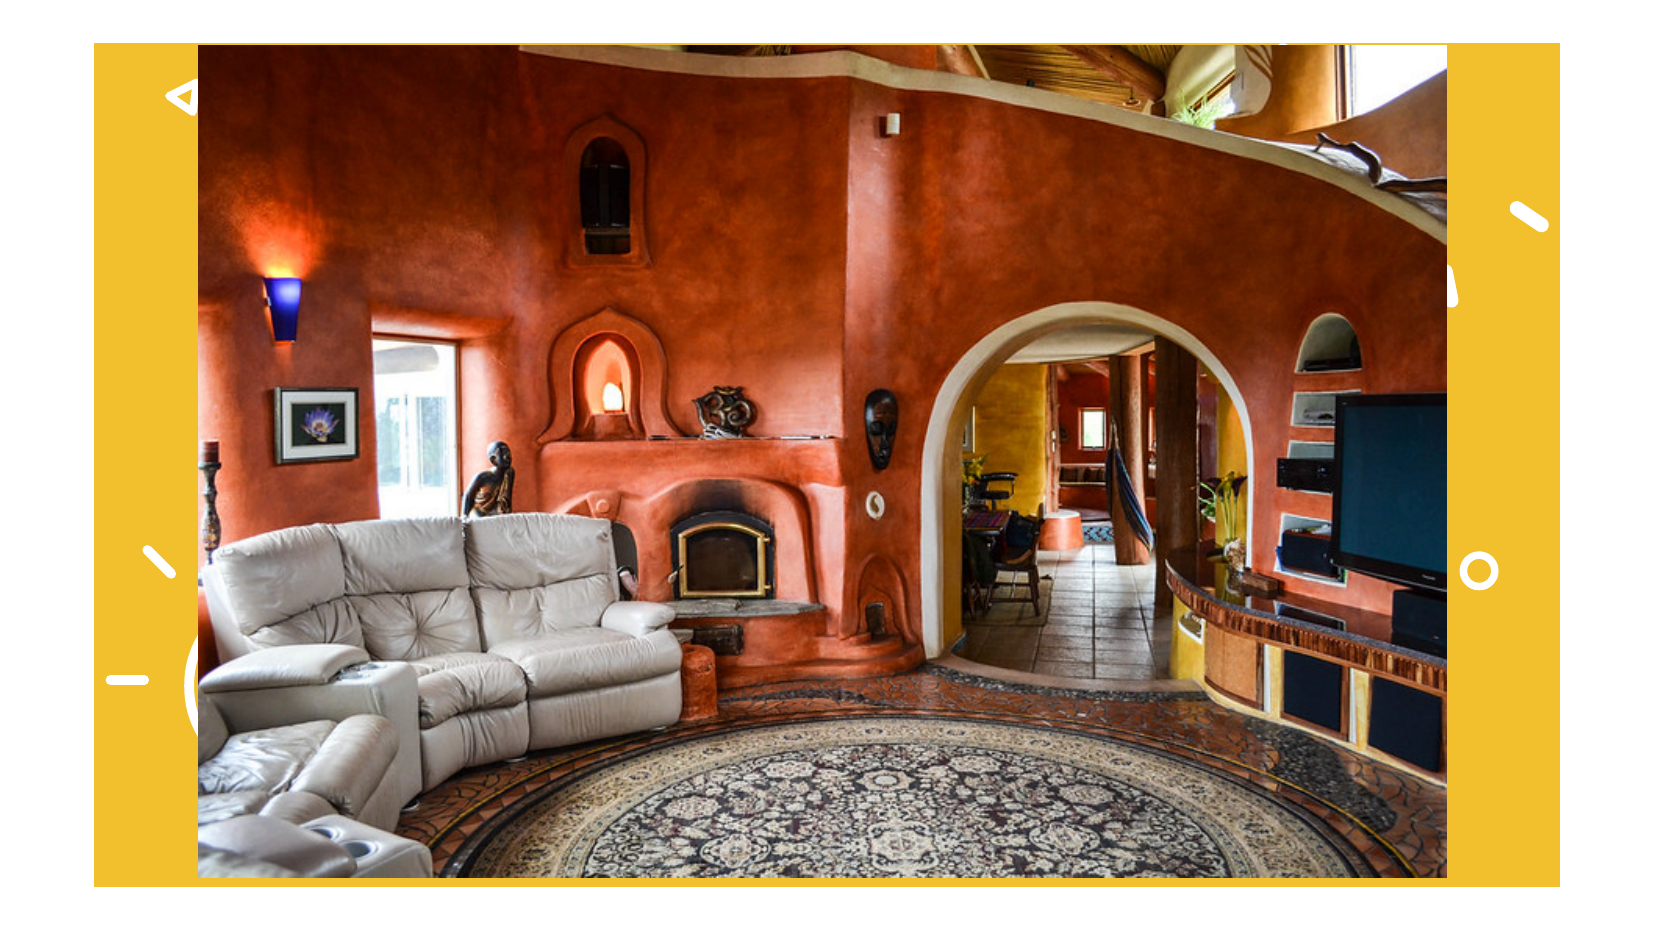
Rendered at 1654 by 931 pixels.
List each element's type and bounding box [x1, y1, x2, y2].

picture [198, 45, 1447, 878]
